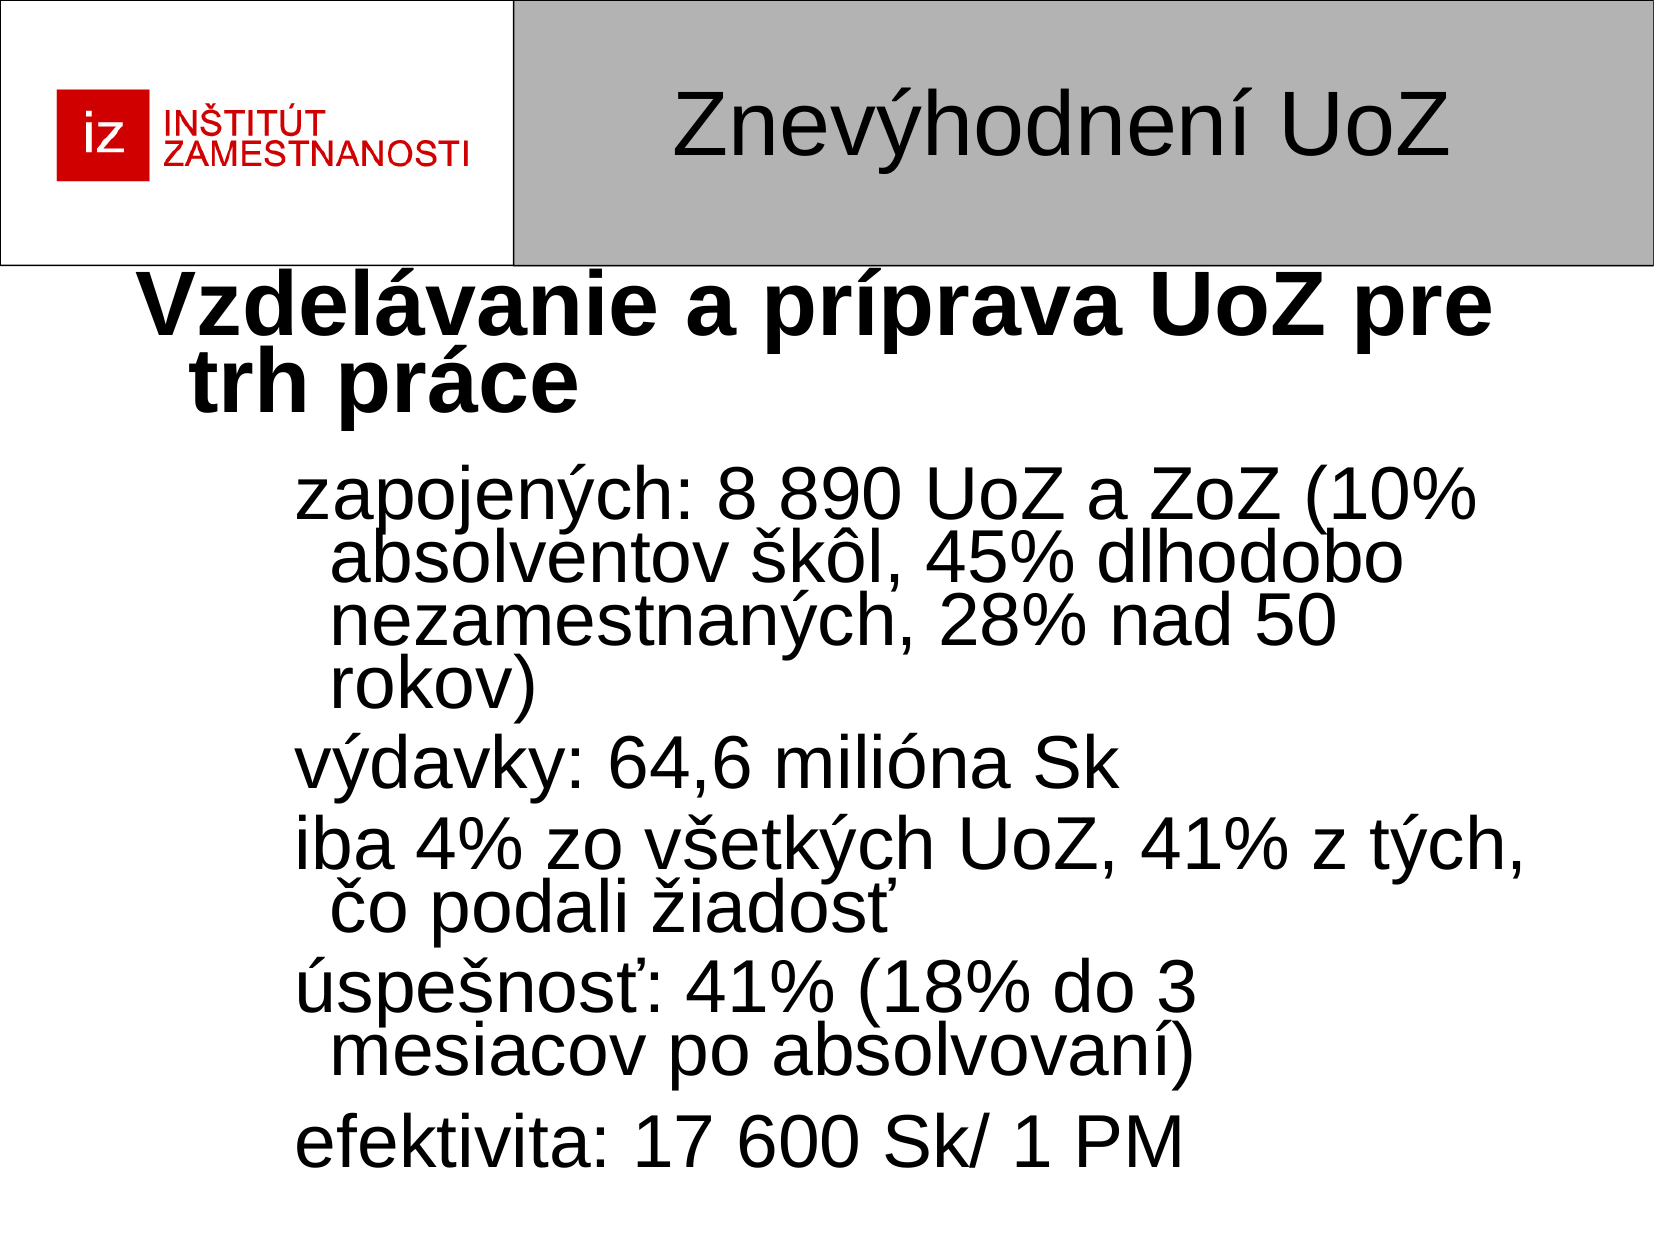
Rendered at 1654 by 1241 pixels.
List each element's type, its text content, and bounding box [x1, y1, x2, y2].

picture [5, 8, 512, 257]
list Vzdelávanie a príprava UoZ pre trh práce zapojených: 8 890 UoZ a ZoZ (10% absolventov škôl, 45% dlhodobo nezamestnaných, 28% nad 50 rokov) výdavky: 64,6 milióna Sk iba 4% zo všetkých UoZ, 41% z tých, čo podali žiadosť úspešnosť: 41% (18% do 3 mesiacov po absolvovaní) efektivita: 17 600 Sk/ 1 PM‏ [118, 274, 1530, 1195]
title Znevýhodnení UoZ [560, 37, 1565, 229]
